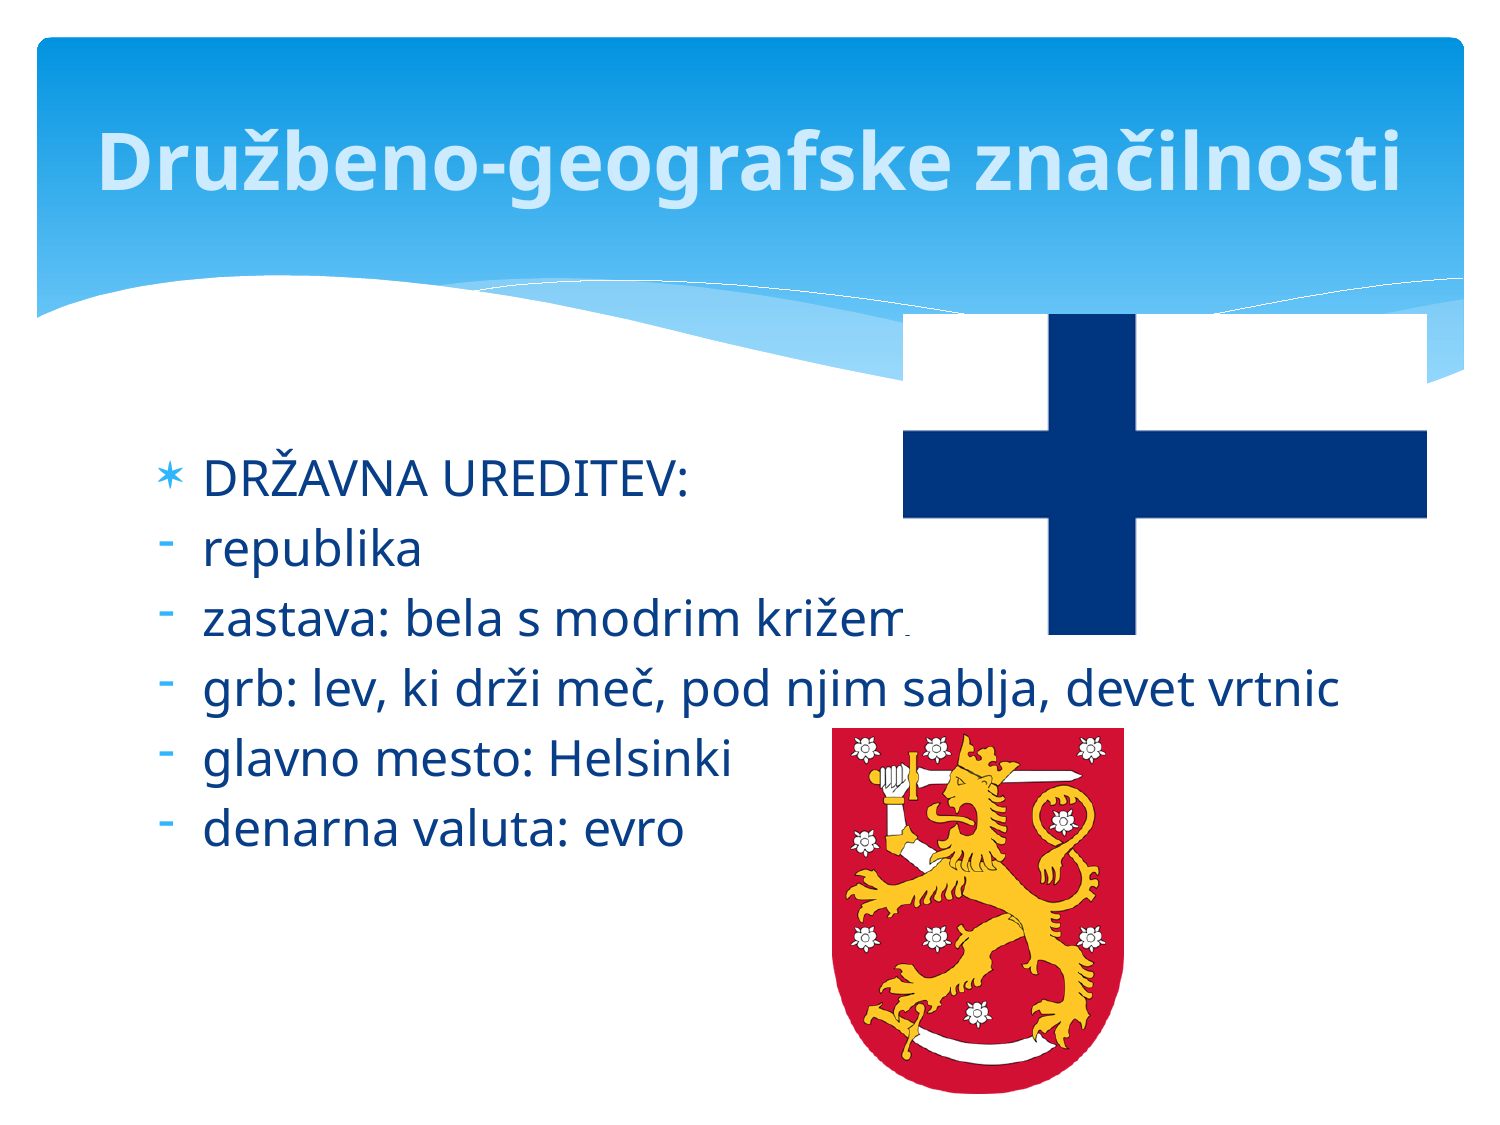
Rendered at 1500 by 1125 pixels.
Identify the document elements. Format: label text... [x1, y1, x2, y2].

picture [832, 728, 1124, 1094]
picture [903, 314, 1427, 635]
list DRŽAVNA UREDITEV: republika zastava: bela s modrim križem grb: lev, ki drži meč, pod njim sablja, devet vrtnic glavno mesto: Helsinki denarna valuta: evro [142, 438, 1359, 1005]
title Družbeno-geografske značilnosti [75, 55, 1425, 261]
